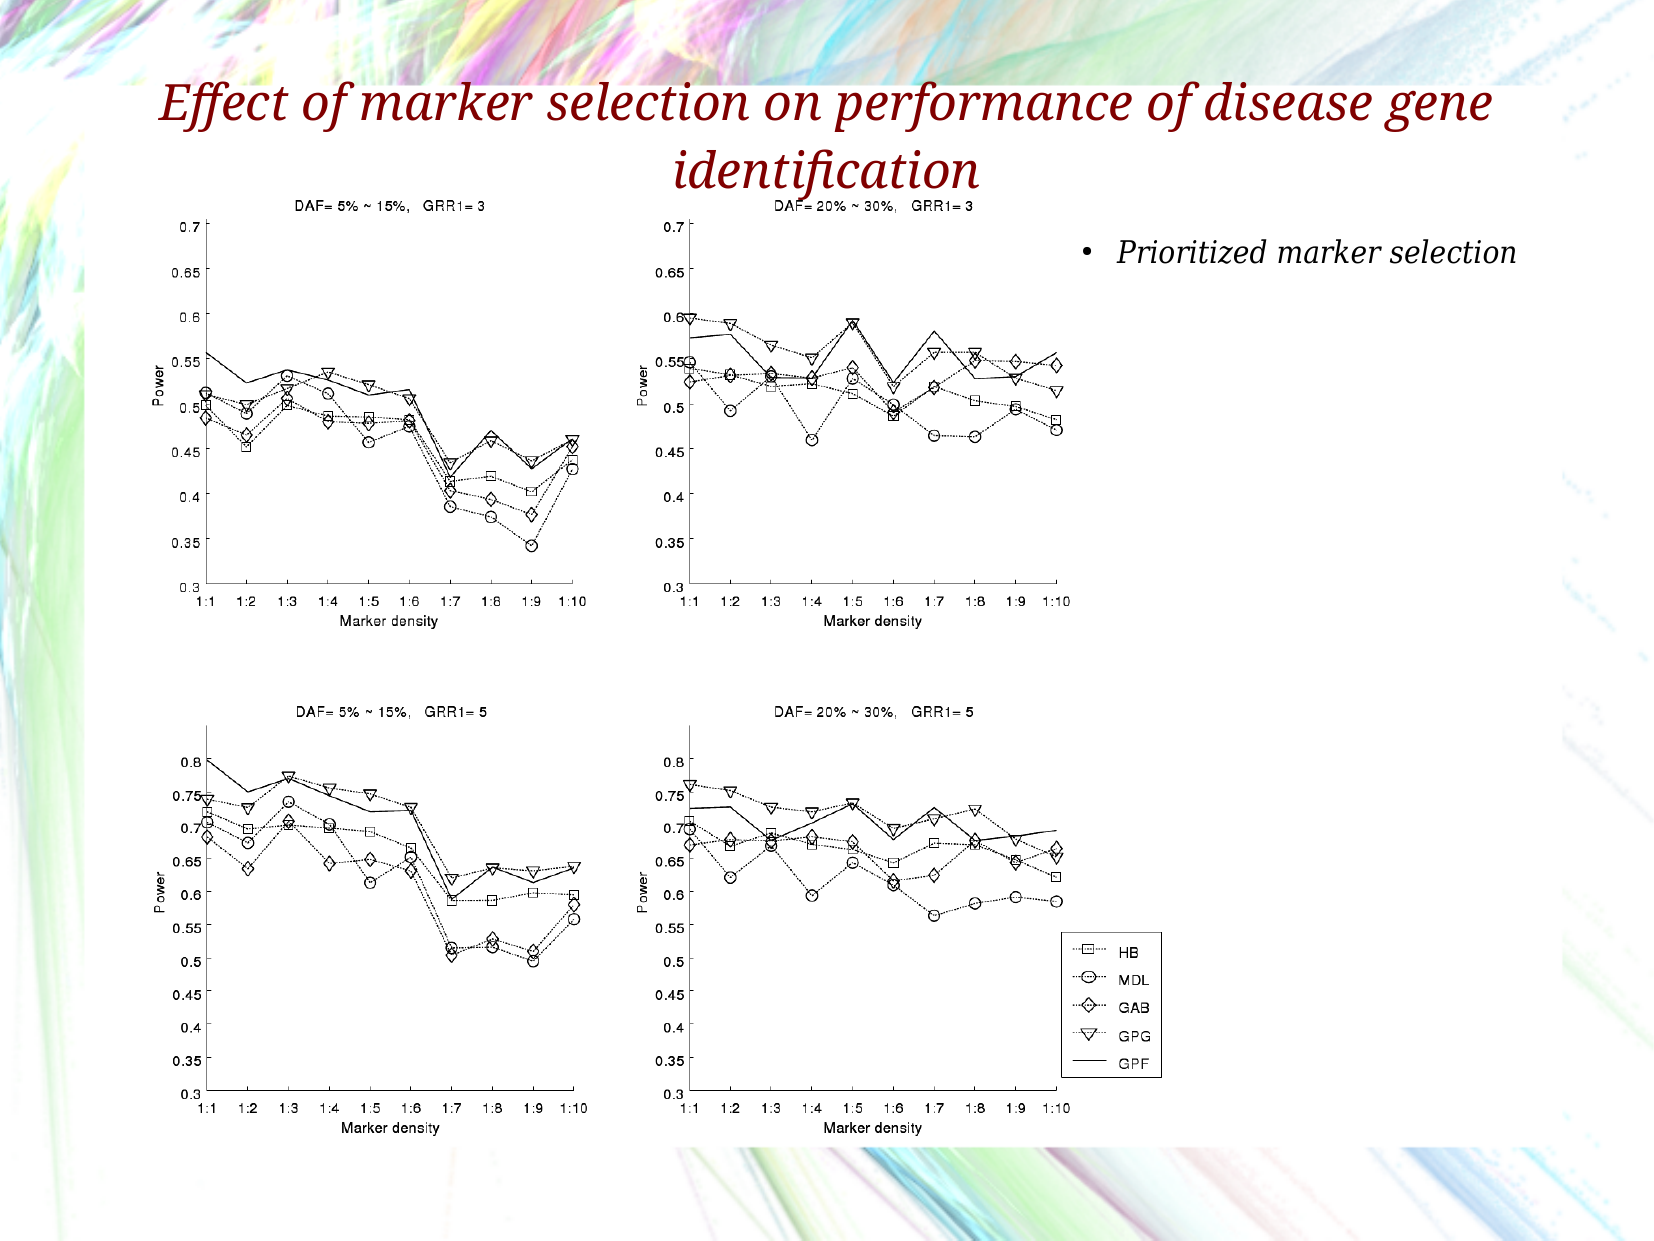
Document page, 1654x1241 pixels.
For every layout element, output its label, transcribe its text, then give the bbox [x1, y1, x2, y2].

text_box Prioritized marker selection [1031, 227, 1581, 279]
title Effect of marker selection on performance of disease gene identification [82, 80, 1571, 190]
picture [0, 0, 1654, 1241]
